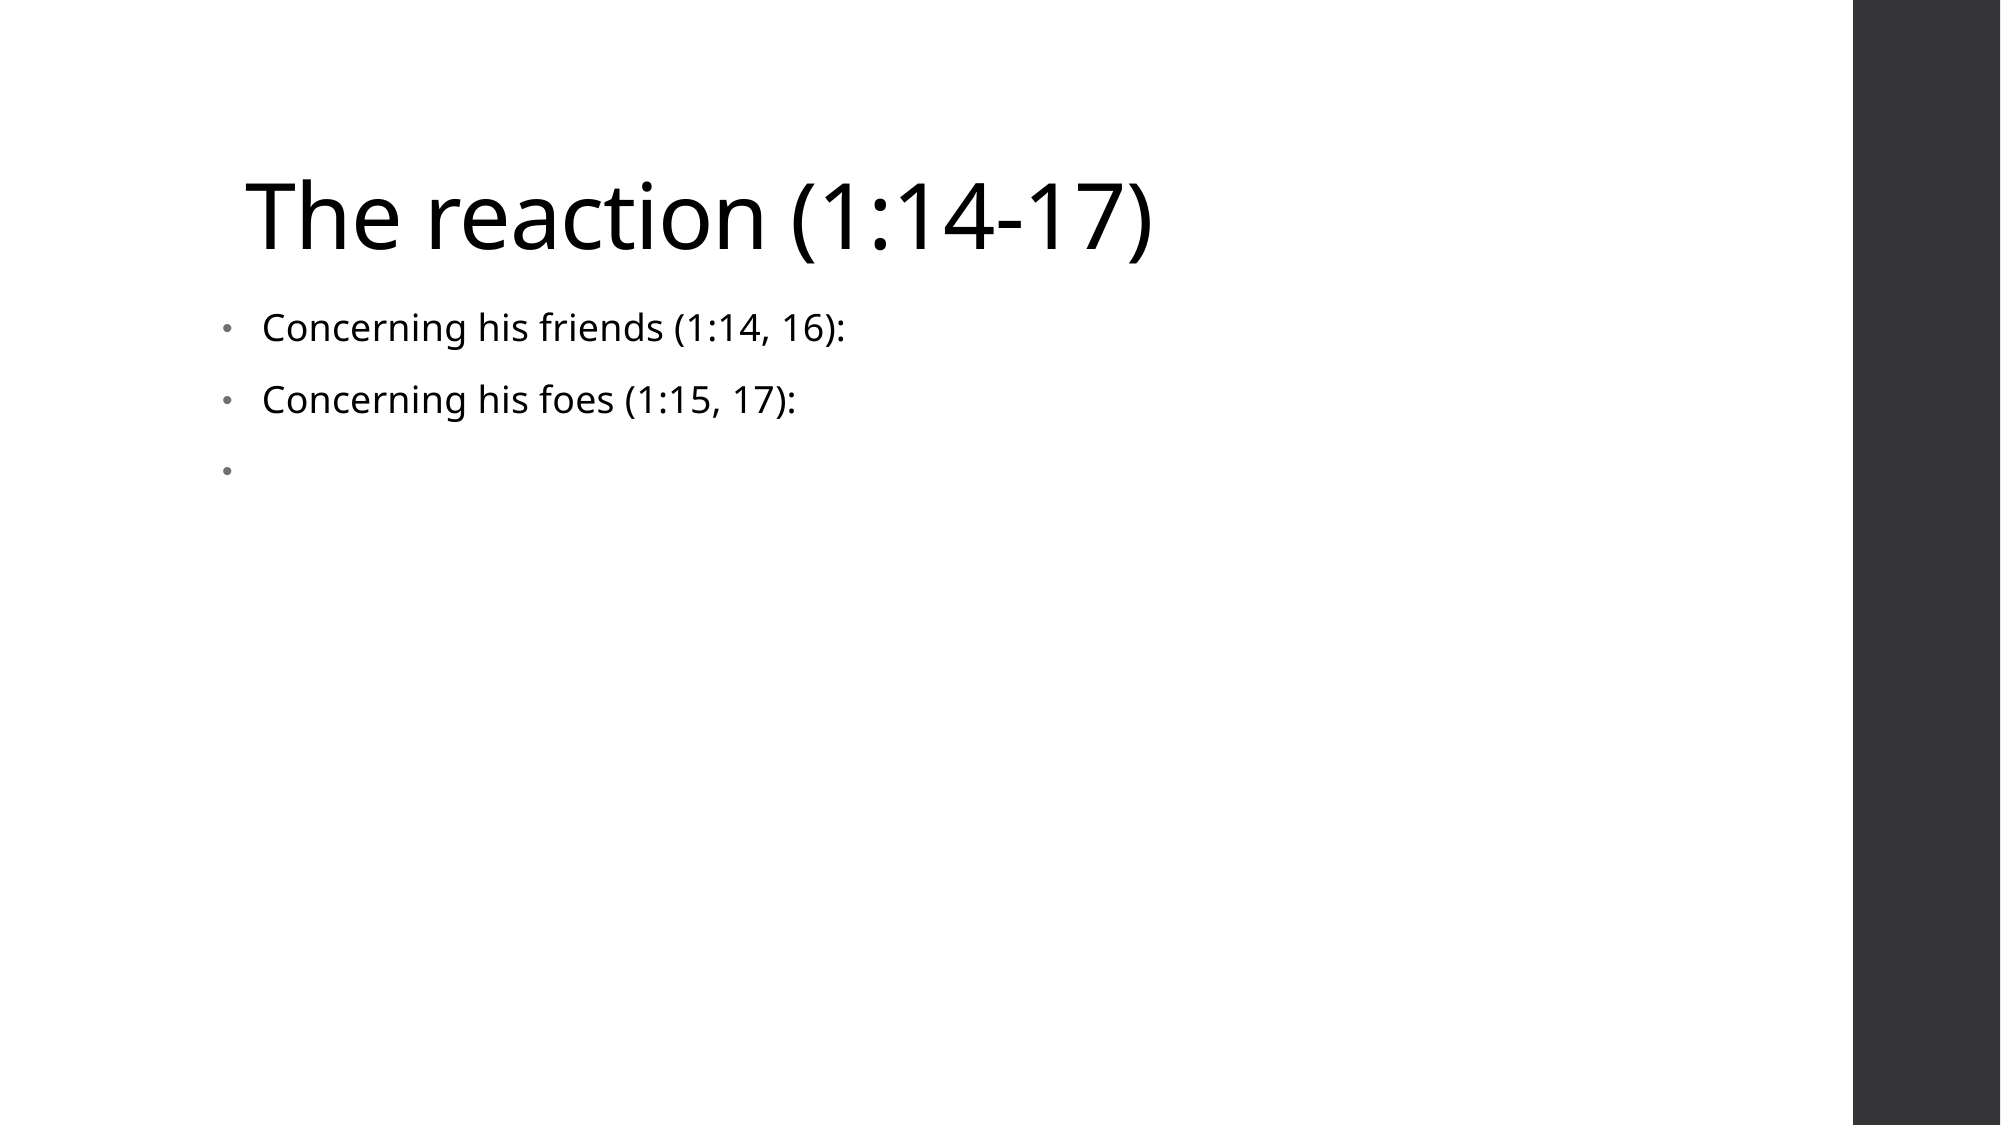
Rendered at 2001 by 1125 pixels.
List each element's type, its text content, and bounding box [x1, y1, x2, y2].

title The reaction (1:14-17) [206, 60, 1797, 278]
list Concerning his friends (1:14, 16): Concerning his foes (1:15, 17): [206, 299, 1617, 1014]
